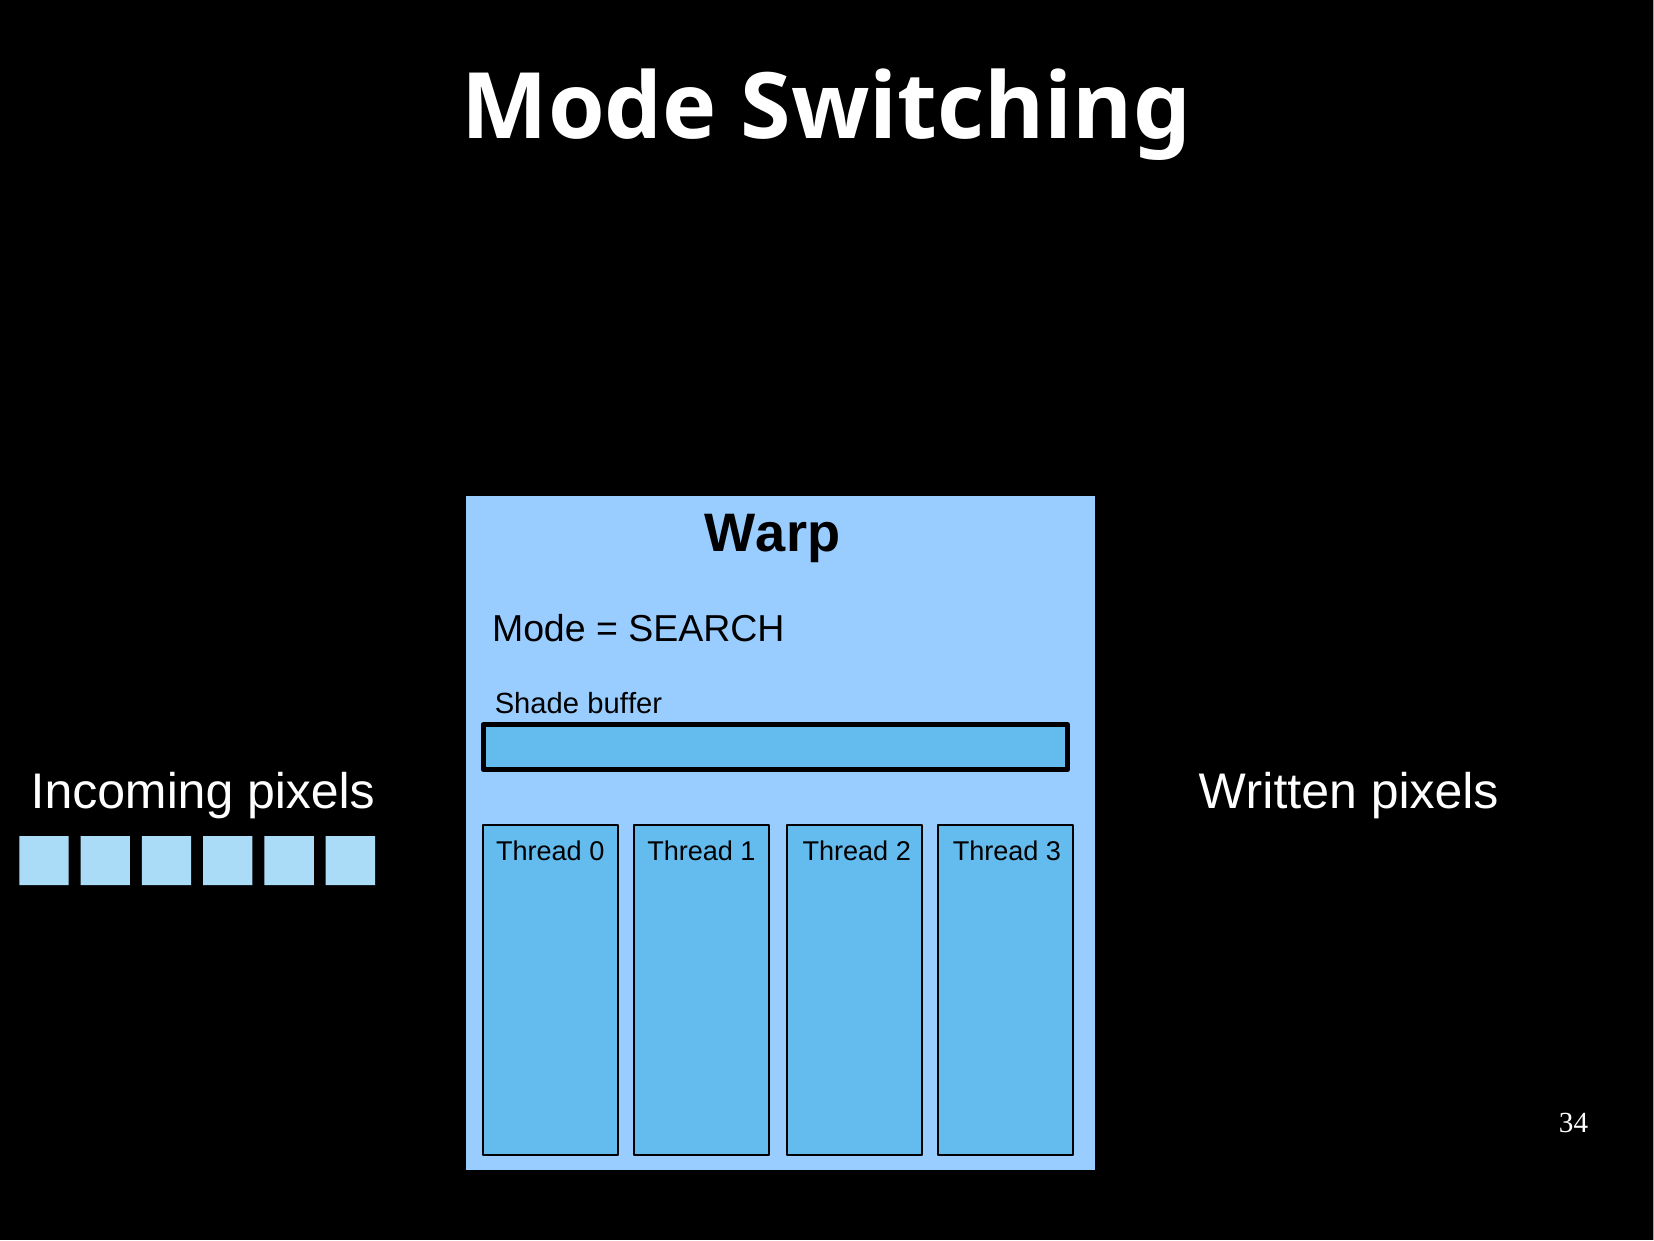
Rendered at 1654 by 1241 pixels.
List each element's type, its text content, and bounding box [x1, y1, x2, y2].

text_box [325, 865, 376, 886]
text_box Thread 3 [938, 828, 1082, 874]
text_box [203, 865, 253, 886]
text_box Incoming pixels [15, 756, 406, 865]
text_box [264, 865, 314, 886]
text_box Thread 0 [481, 828, 625, 874]
text_box Thread 1 [632, 828, 776, 874]
text_box Shade buffer [480, 679, 766, 737]
text_box [141, 865, 192, 886]
text_box [465, 495, 1096, 1171]
text_box Warp [690, 495, 991, 571]
text_box Mode = SEARCH [477, 600, 808, 657]
text_box [80, 865, 130, 886]
text_box [19, 865, 69, 886]
text_box Thread 2 [787, 828, 932, 874]
title Mode Switching [0, 0, 1654, 207]
text_box Written pixels [1183, 756, 1574, 865]
